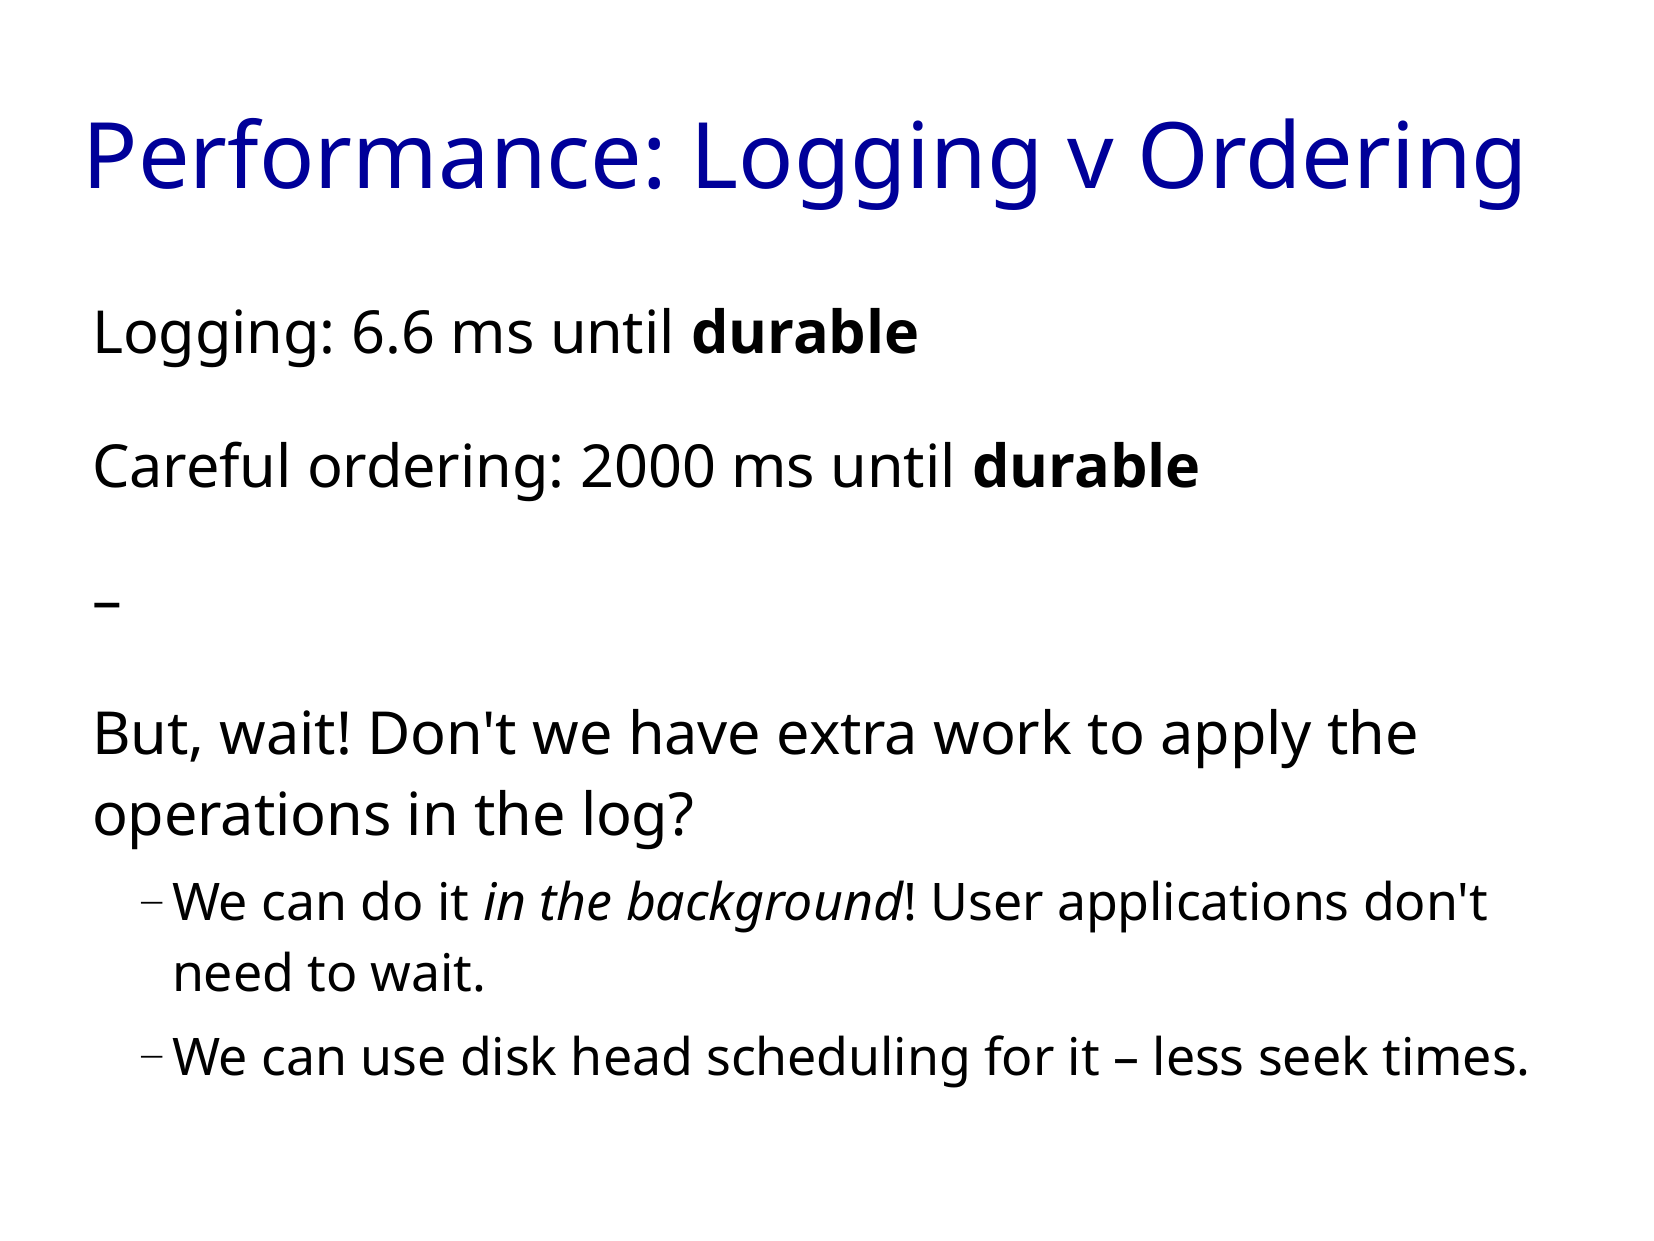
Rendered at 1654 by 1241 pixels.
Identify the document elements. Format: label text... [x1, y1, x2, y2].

list Logging: 6.6 ms until durable Careful ordering: 2000 ms until durable – But, wait! Don't we have extra work to apply the operations in the log? We can do it in the background! User applications don't need to wait. We can use disk head scheduling for it – less seek times. [60, 290, 1571, 1096]
title Performance: Logging v Ordering [82, 49, 1571, 257]
